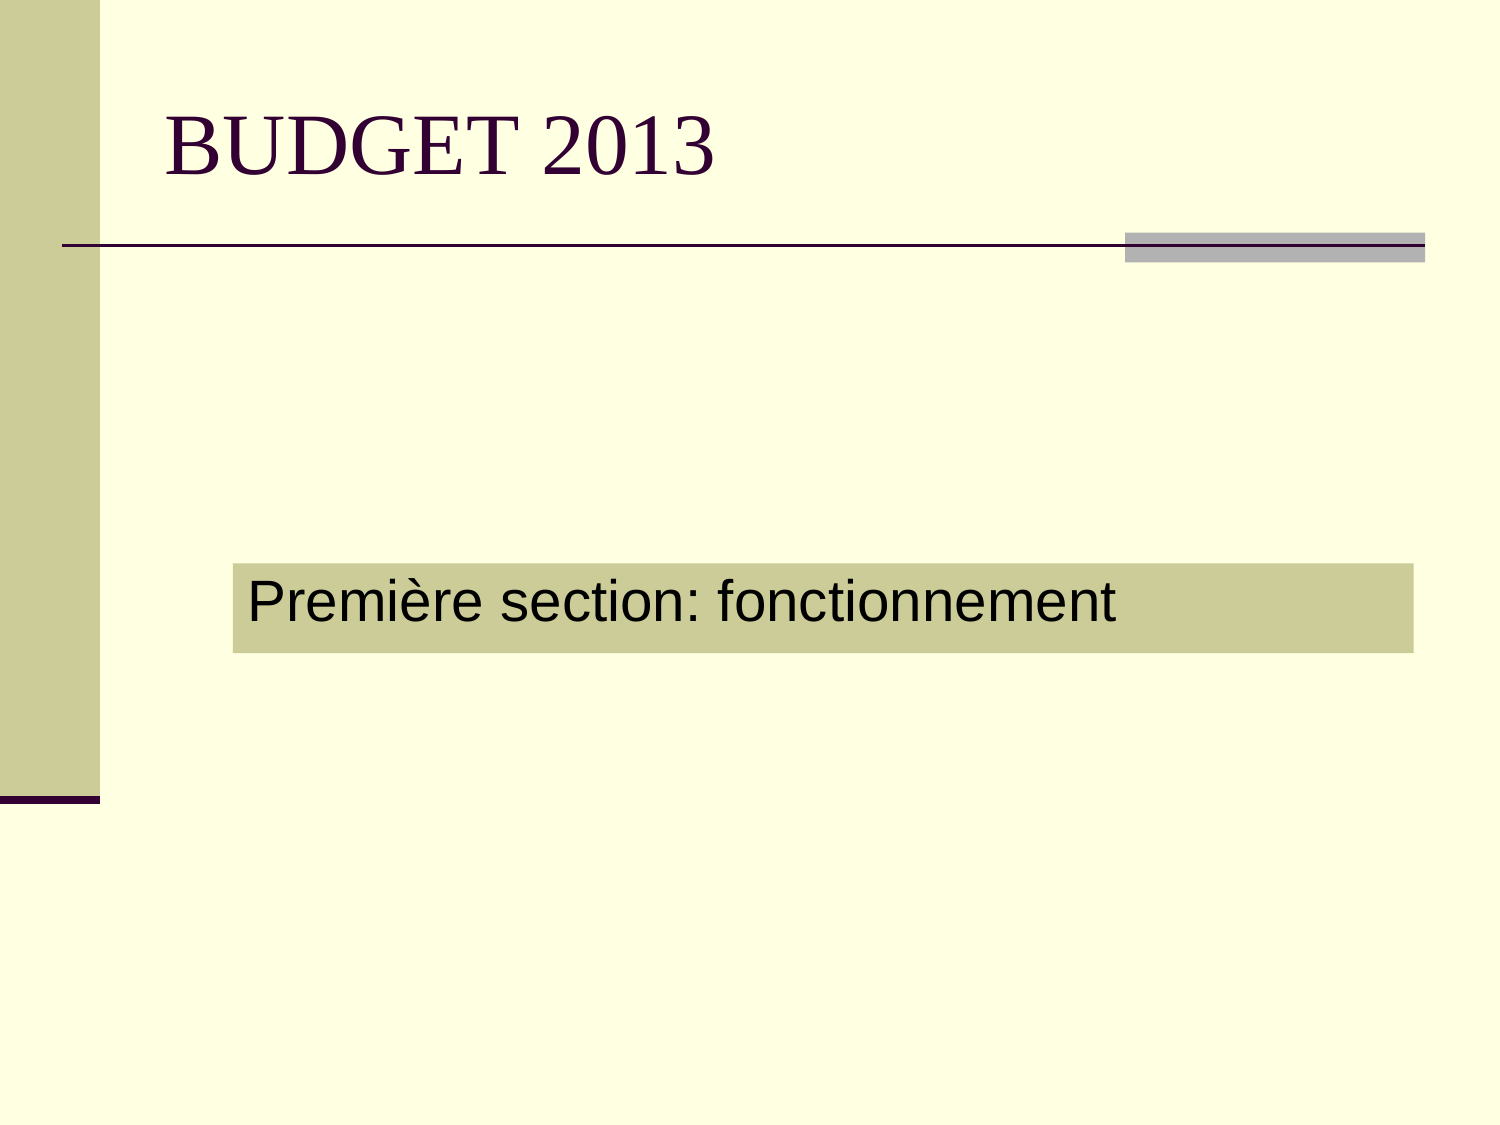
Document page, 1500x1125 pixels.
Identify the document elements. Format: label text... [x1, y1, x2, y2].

list Première section: fonctionnement [232, 563, 1414, 654]
title BUDGET 2013 [150, 45, 1426, 234]
